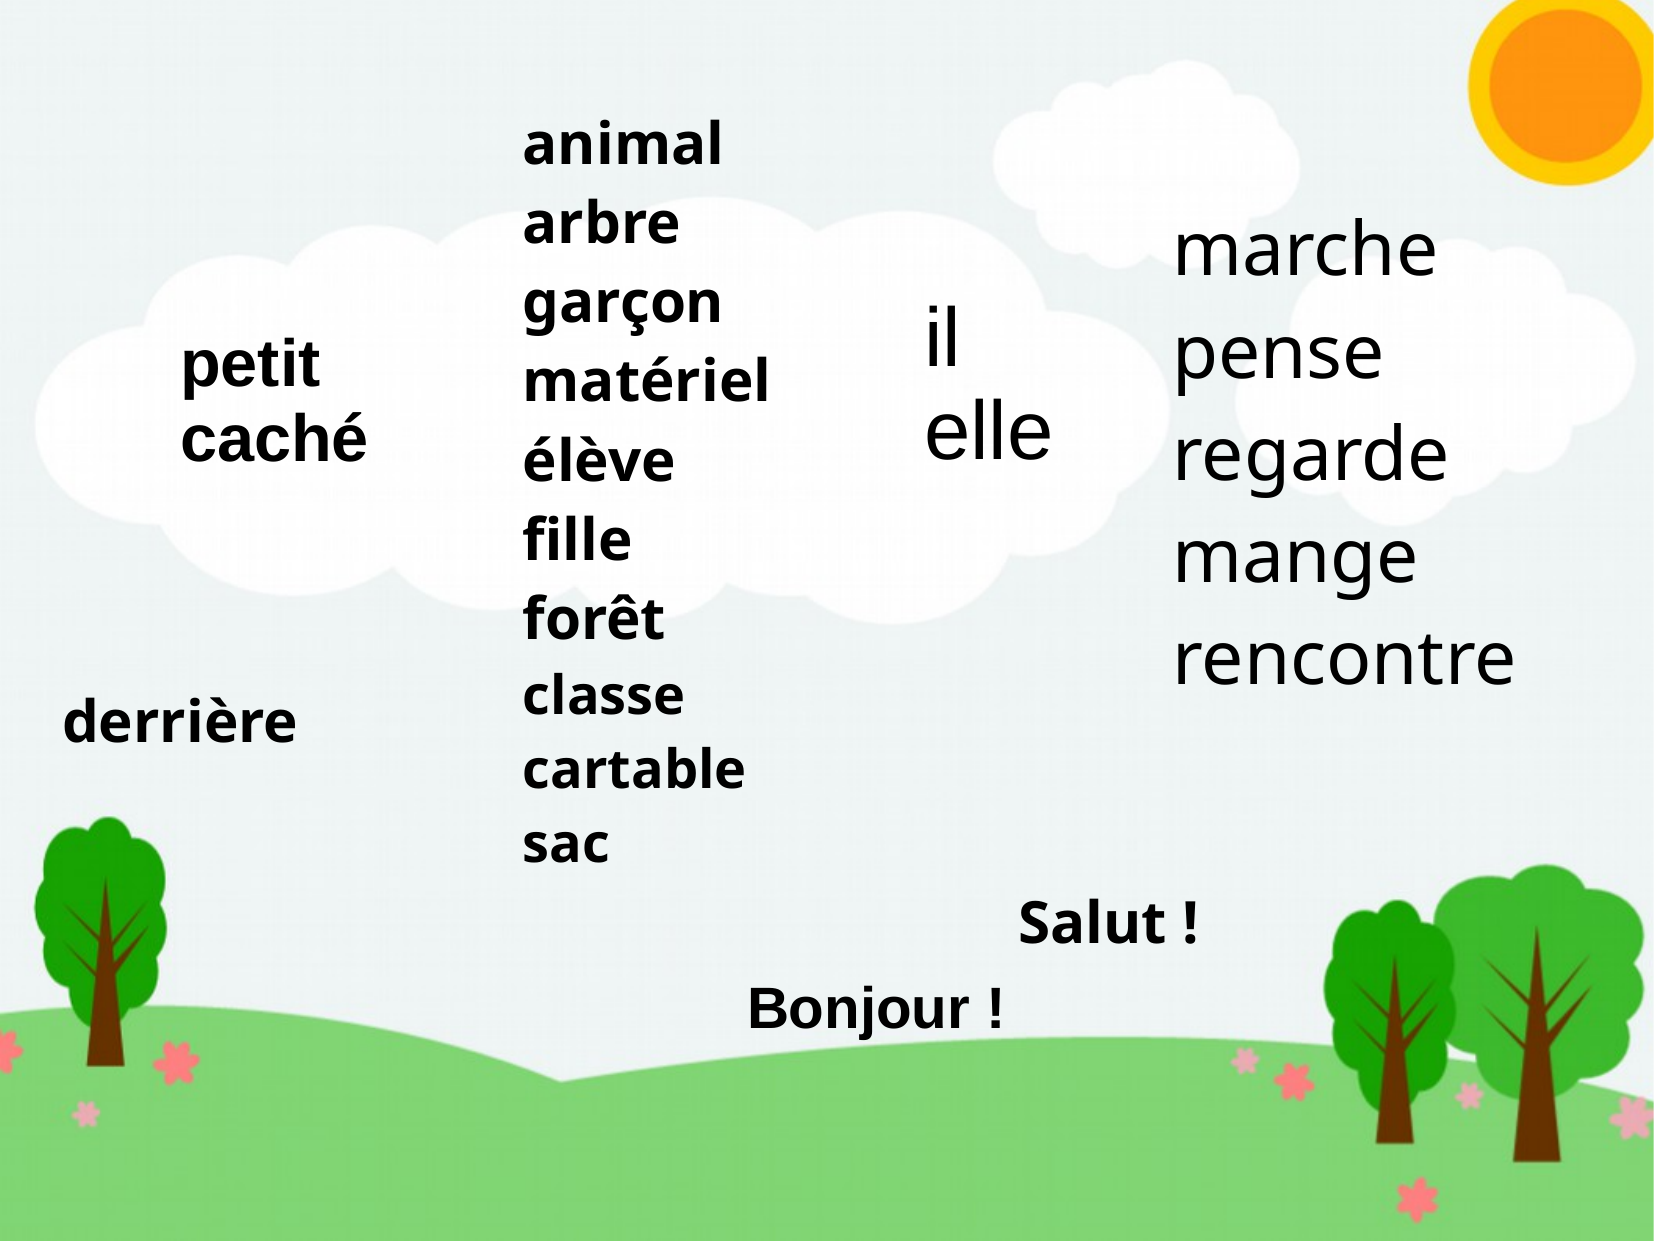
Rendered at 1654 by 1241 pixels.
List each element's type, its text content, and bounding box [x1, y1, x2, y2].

picture [0, 0, 1654, 1241]
text_box Bonjour ! [732, 968, 1052, 1049]
text_box animal arbre garçon matériel élève fille forêt classe cartable sac [507, 94, 851, 905]
text_box marche pense regarde mange rencontre [1157, 188, 1583, 768]
text_box petit caché [165, 318, 402, 485]
text_box derrière [47, 673, 473, 770]
text_box Salut ! [1003, 874, 1266, 971]
text_box il elle [909, 283, 1075, 485]
